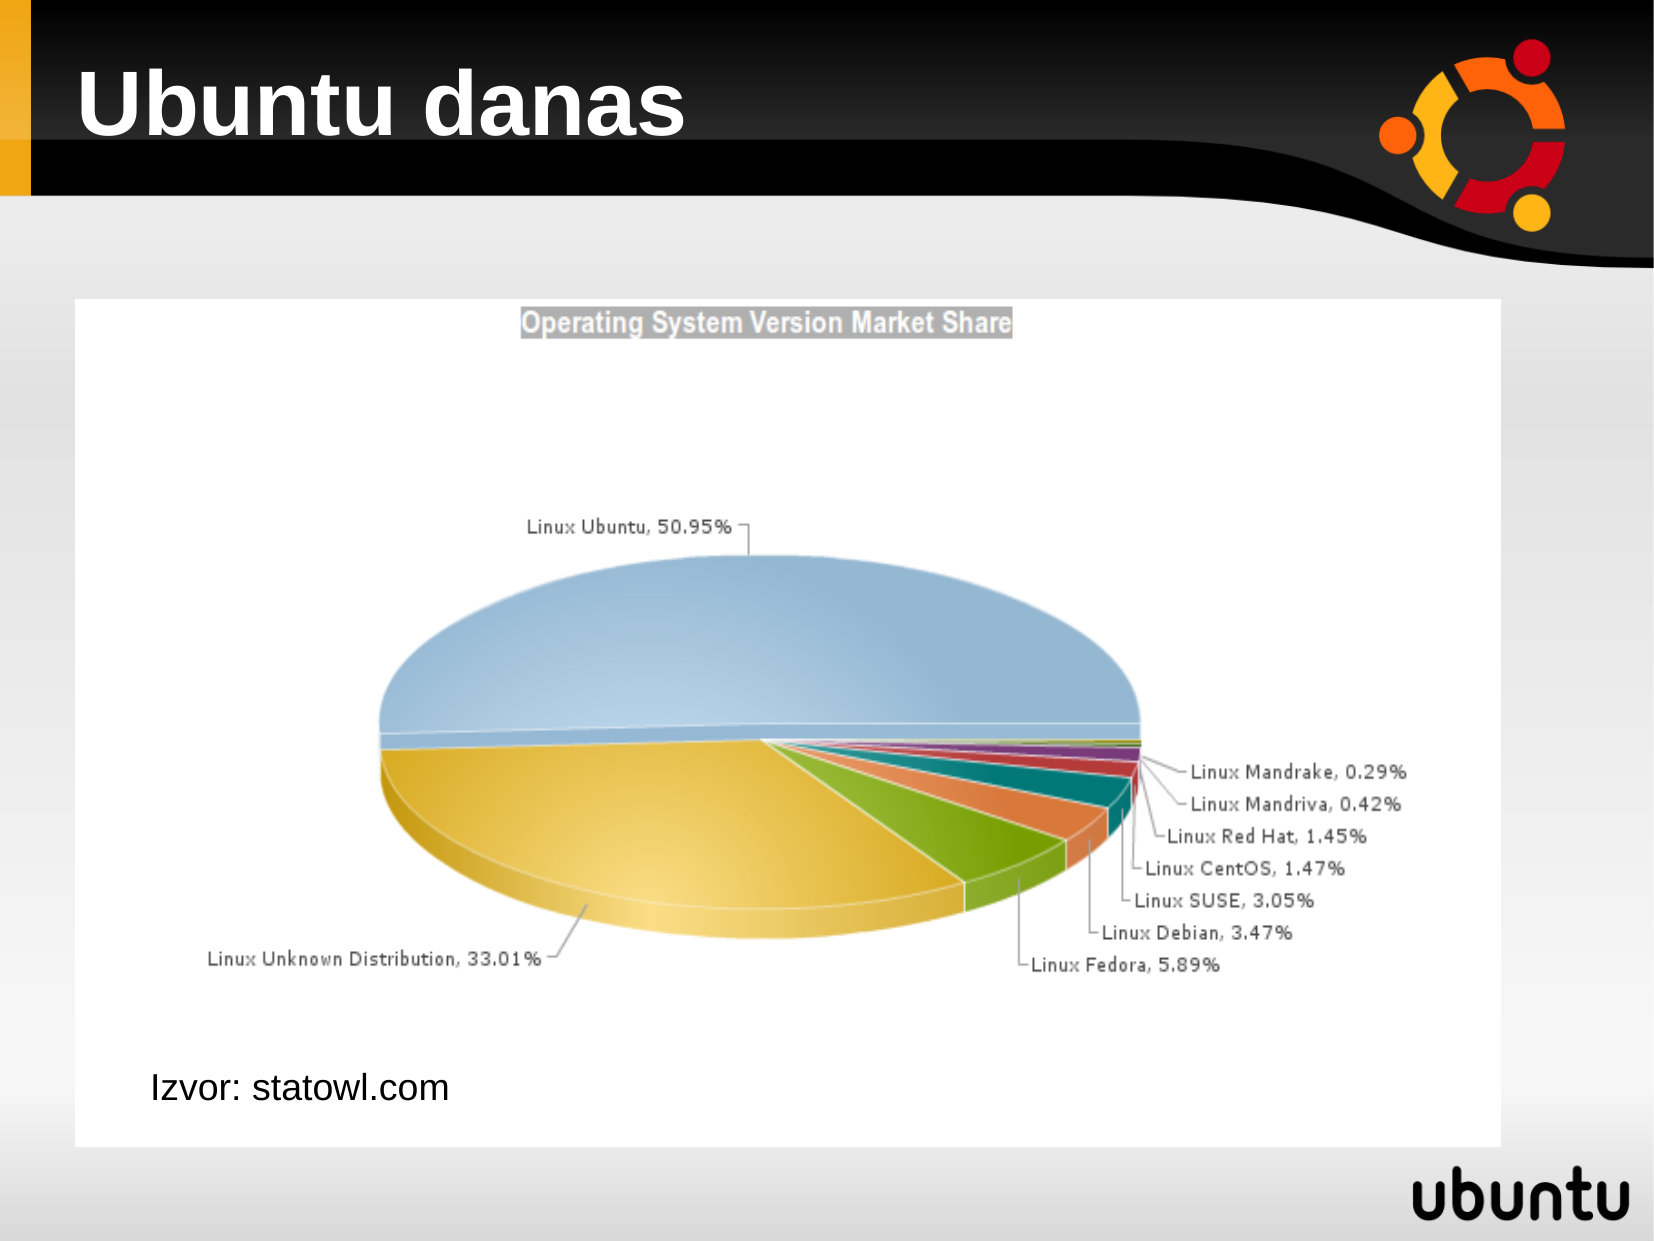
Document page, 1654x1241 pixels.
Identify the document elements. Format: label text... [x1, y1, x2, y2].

picture [0, 0, 1654, 1241]
subtitle Izvor: statowl.com [75, 1050, 526, 1126]
title Ubuntu danas [76, 7, 1565, 200]
